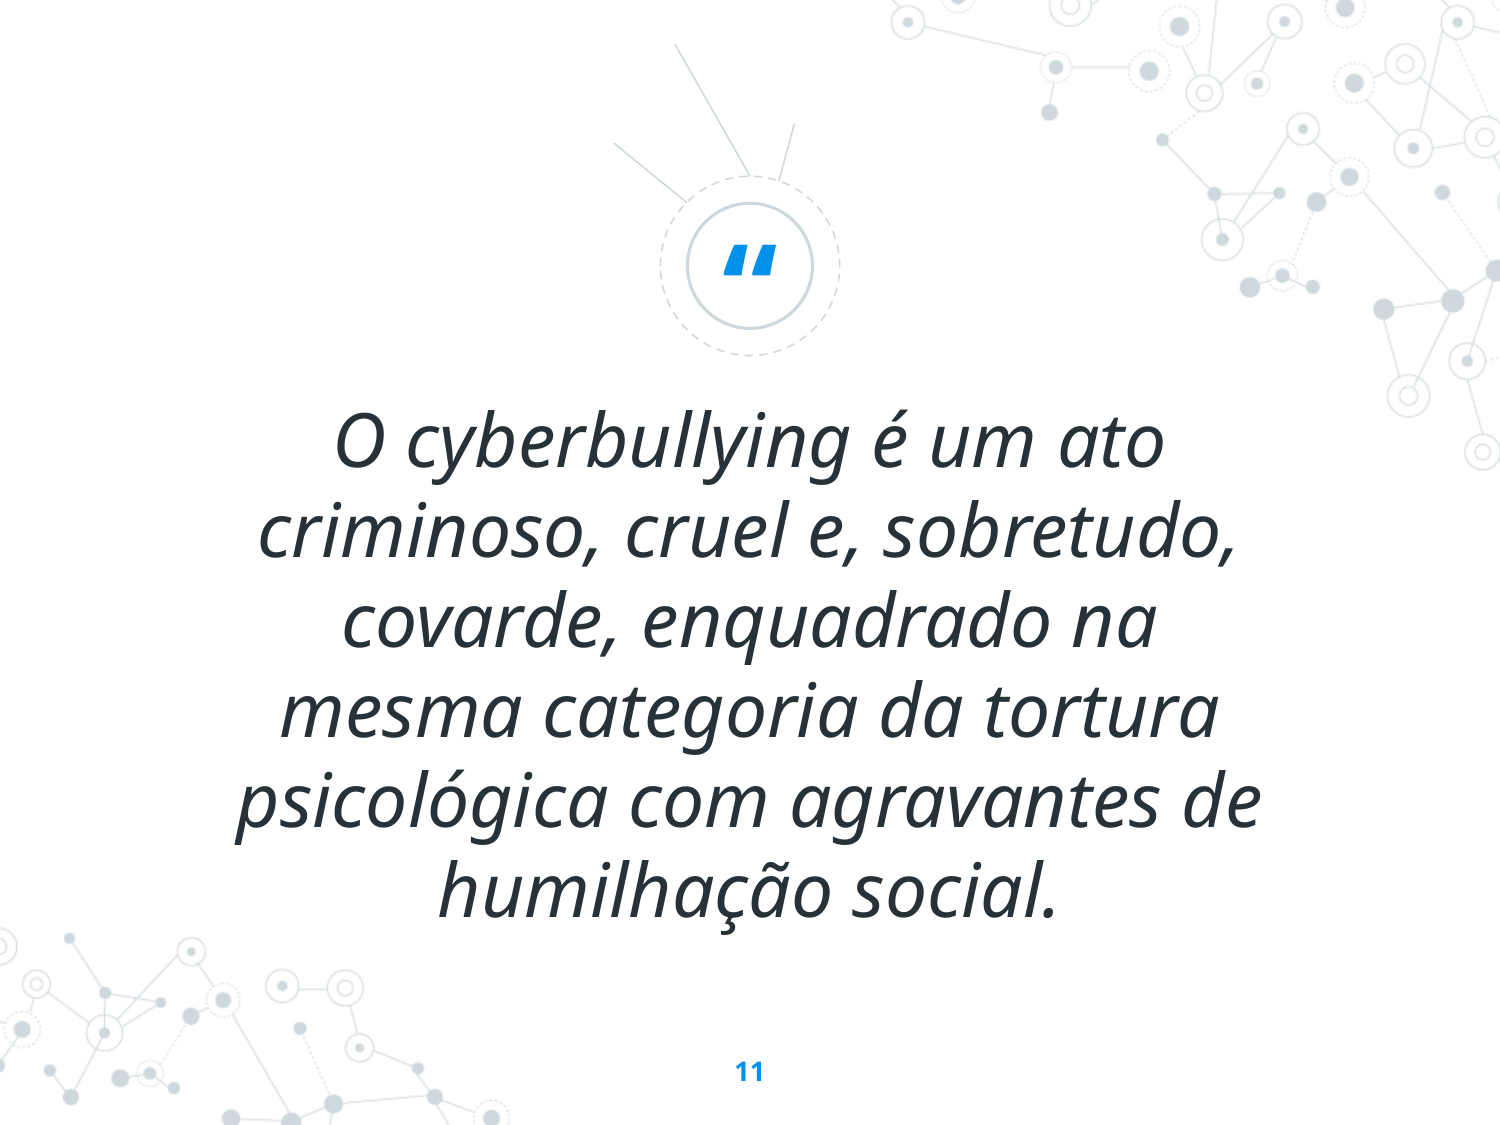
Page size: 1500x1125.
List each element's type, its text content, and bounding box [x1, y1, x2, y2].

slide_number <number> [0, 1038, 1500, 1125]
picture [0, 0, 1500, 1038]
list O cyberbullying é um ato criminoso, cruel e, sobretudo, covarde, enquadrado na mesma categoria da tortura psicológica com agravantes de humilhação social. [199, 377, 1301, 557]
